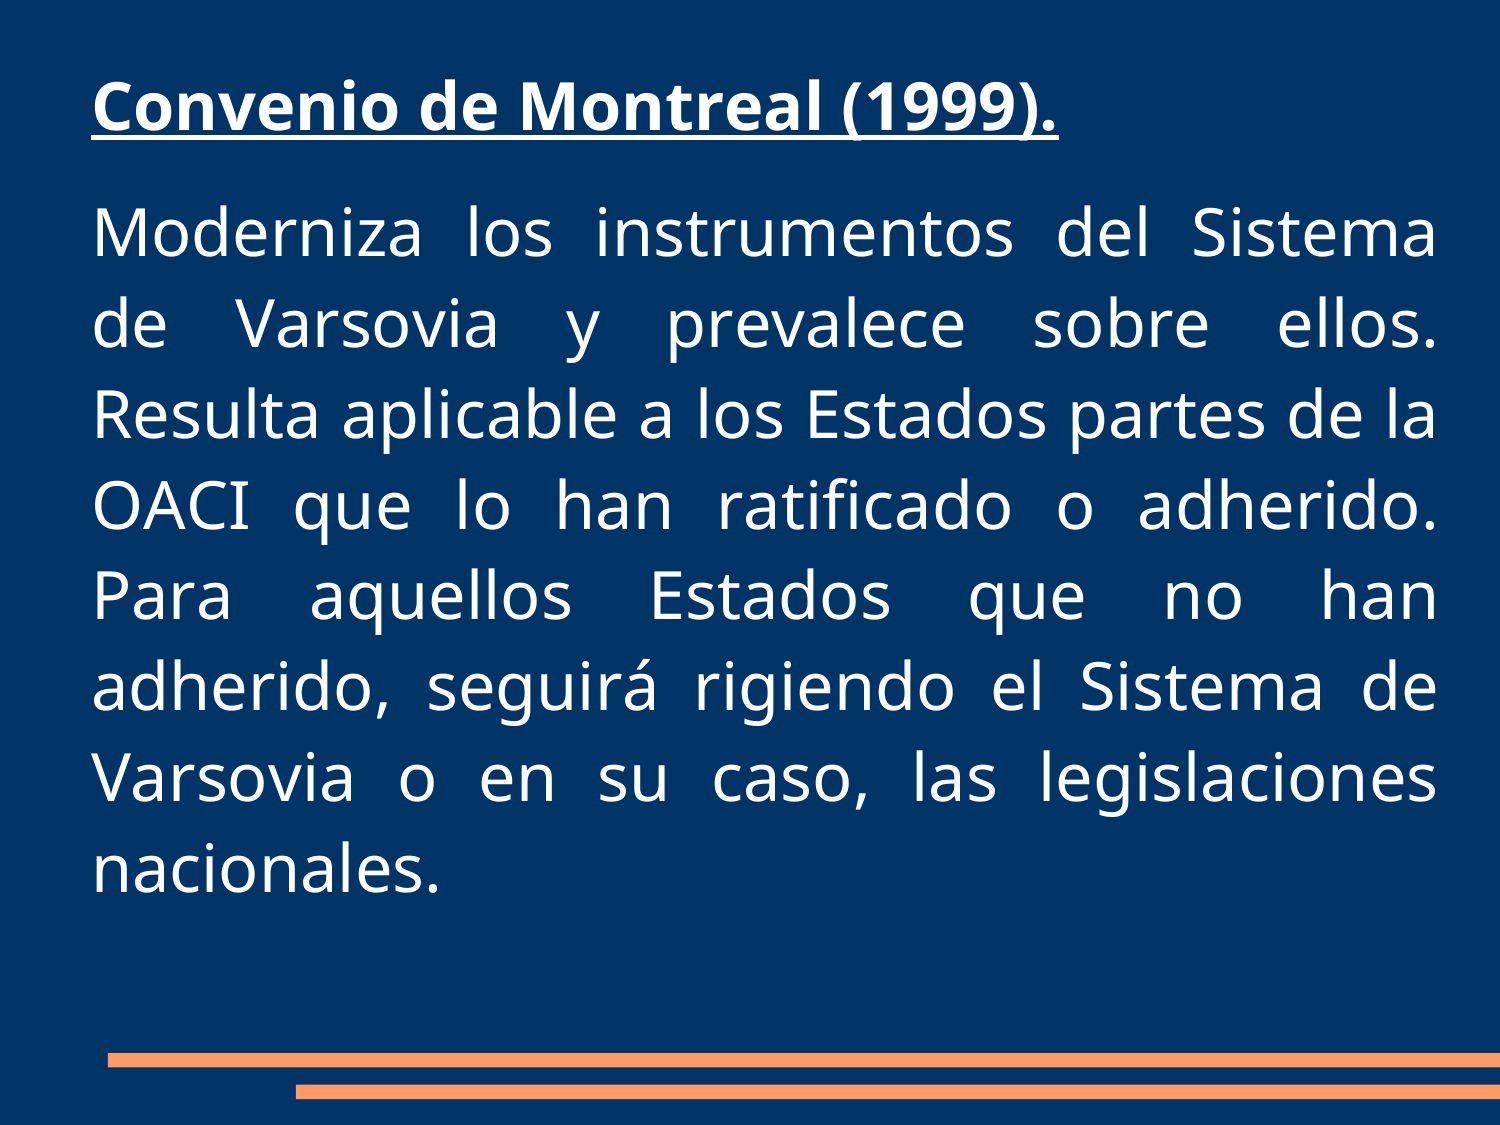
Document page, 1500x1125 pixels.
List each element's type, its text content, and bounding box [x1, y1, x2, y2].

list Convenio de Montreal (1999). Moderniza los instrumentos del Sistema de Varsovia y prevalece sobre ellos. Resulta aplicable a los Estados partes de la OACI que lo han ratificado o adherido. Para aquellos Estados que no han adherido, seguirá rigiendo el Sistema de Varsovia o en su caso, las legislaciones nacionales. [91, 59, 1441, 855]
